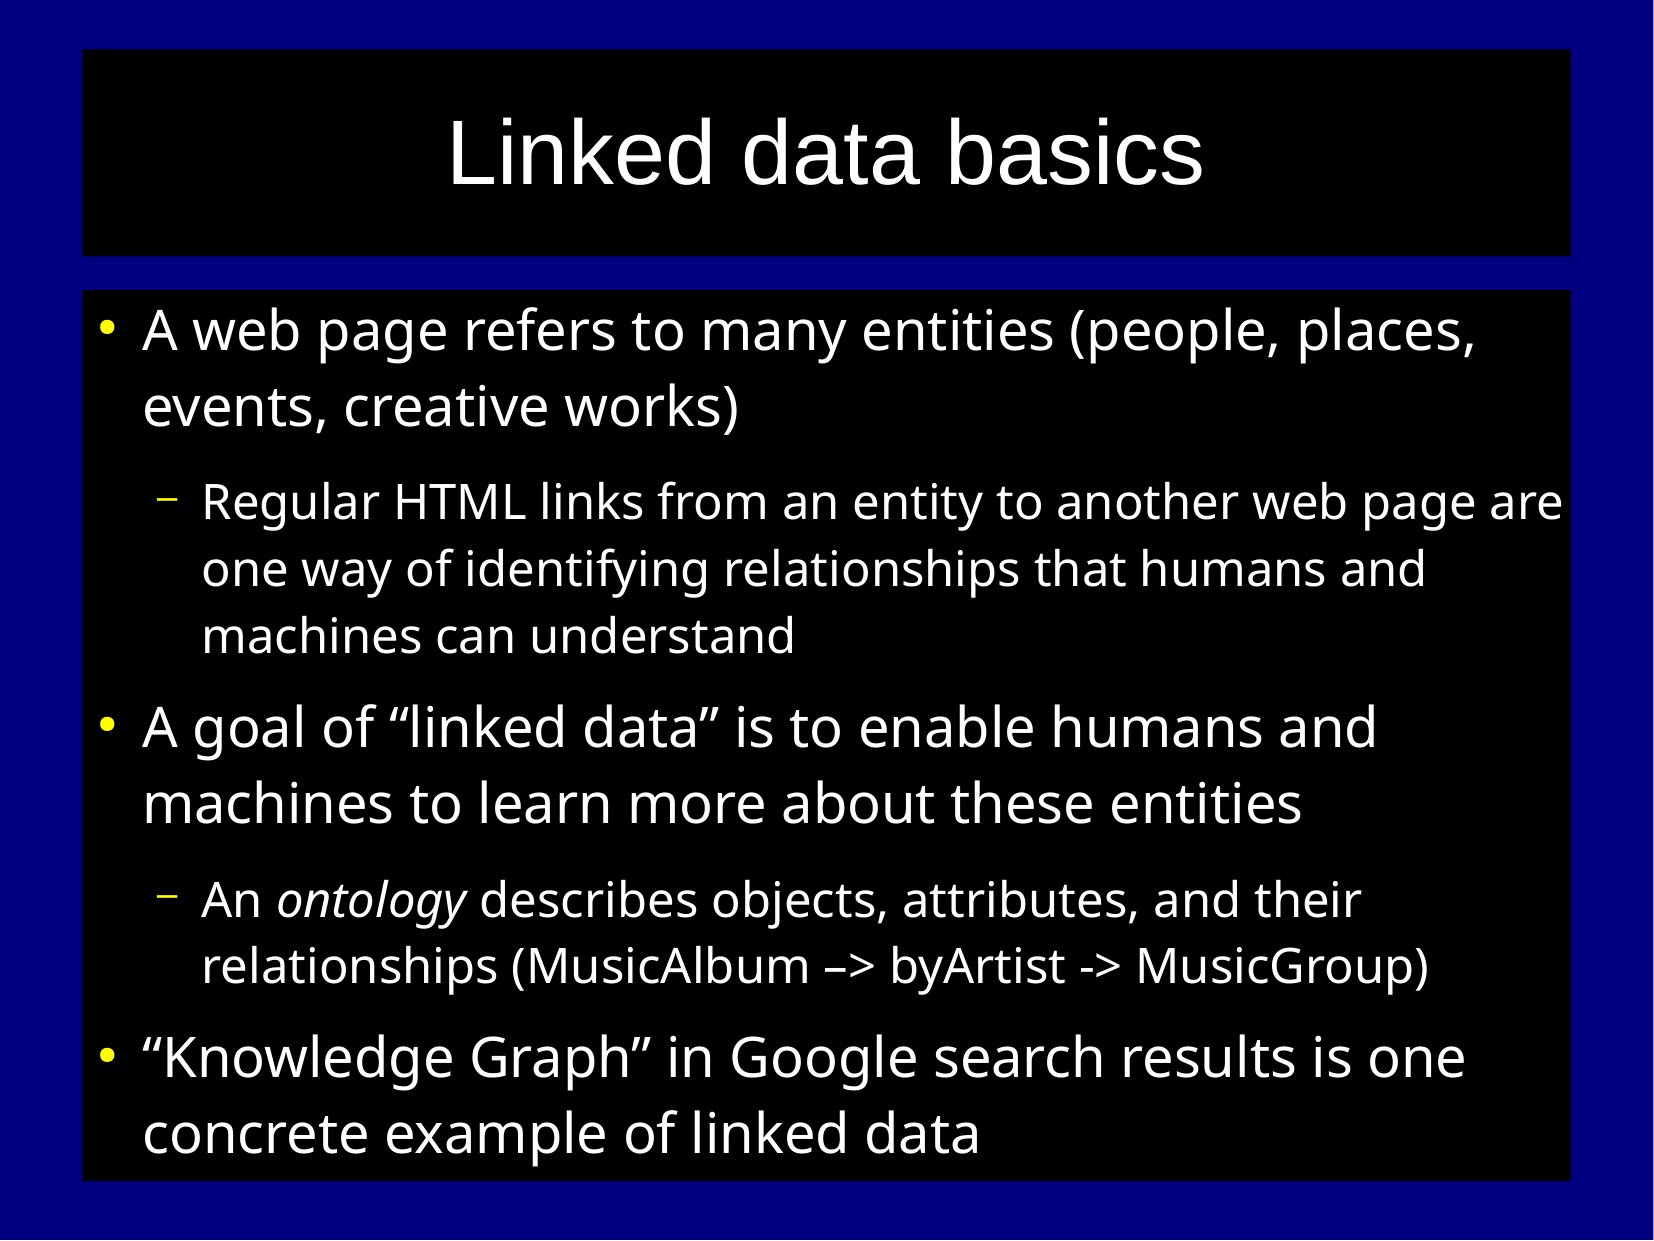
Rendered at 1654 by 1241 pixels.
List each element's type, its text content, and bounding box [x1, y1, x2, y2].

title Linked data basics [82, 49, 1571, 257]
list A web page refers to many entities (people, places, events, creative works) Regular HTML links from an entity to another web page are one way of identifying relationships that humans and machines can understand A goal of “linked data” is to enable humans and machines to learn more about these entities An ontology describes objects, attributes, and their relationships (MusicAlbum –> byArtist -> MusicGroup) “Knowledge Graph” in Google search results is one concrete example of linked data [82, 290, 1571, 1182]
